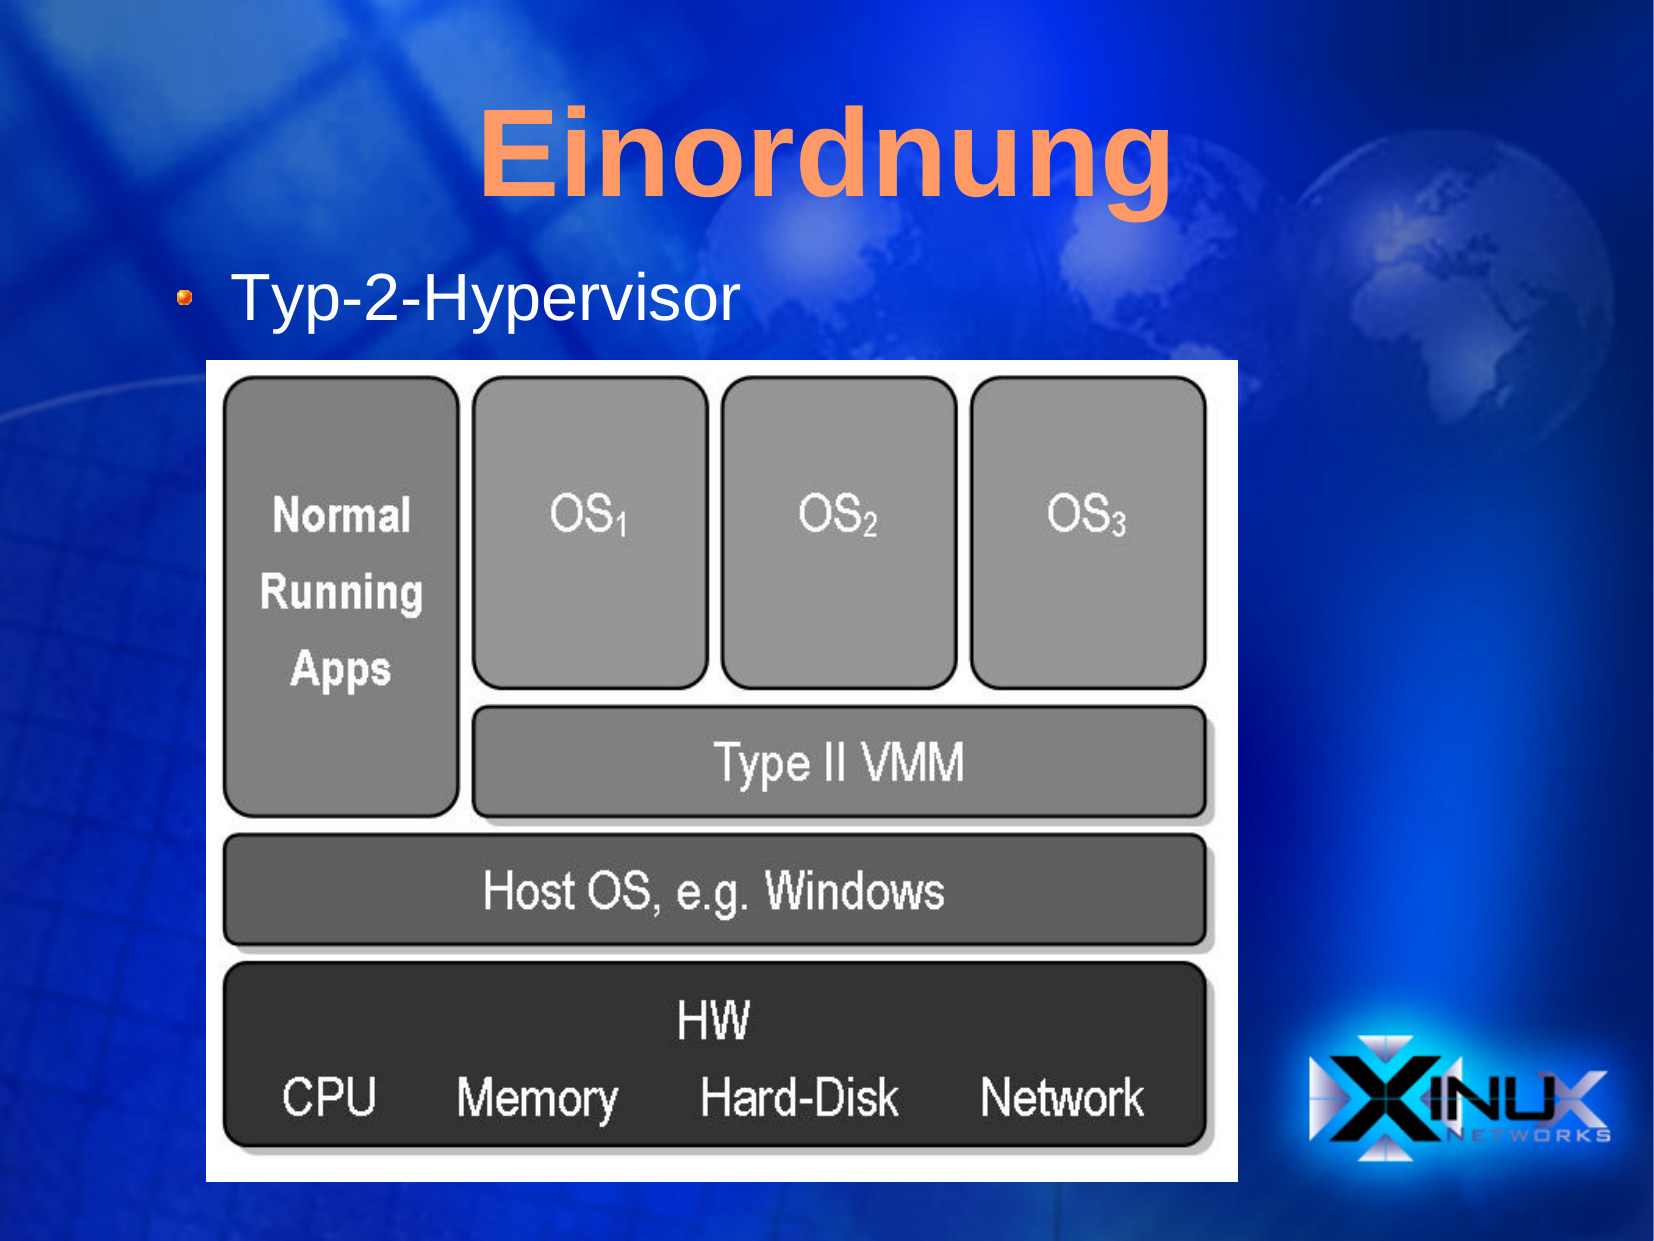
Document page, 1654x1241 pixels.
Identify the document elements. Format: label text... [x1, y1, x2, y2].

list Typ-2-Hypervisor [88, 155, 1577, 975]
picture [0, 0, 1654, 1241]
title Einordnung [82, 49, 1571, 257]
